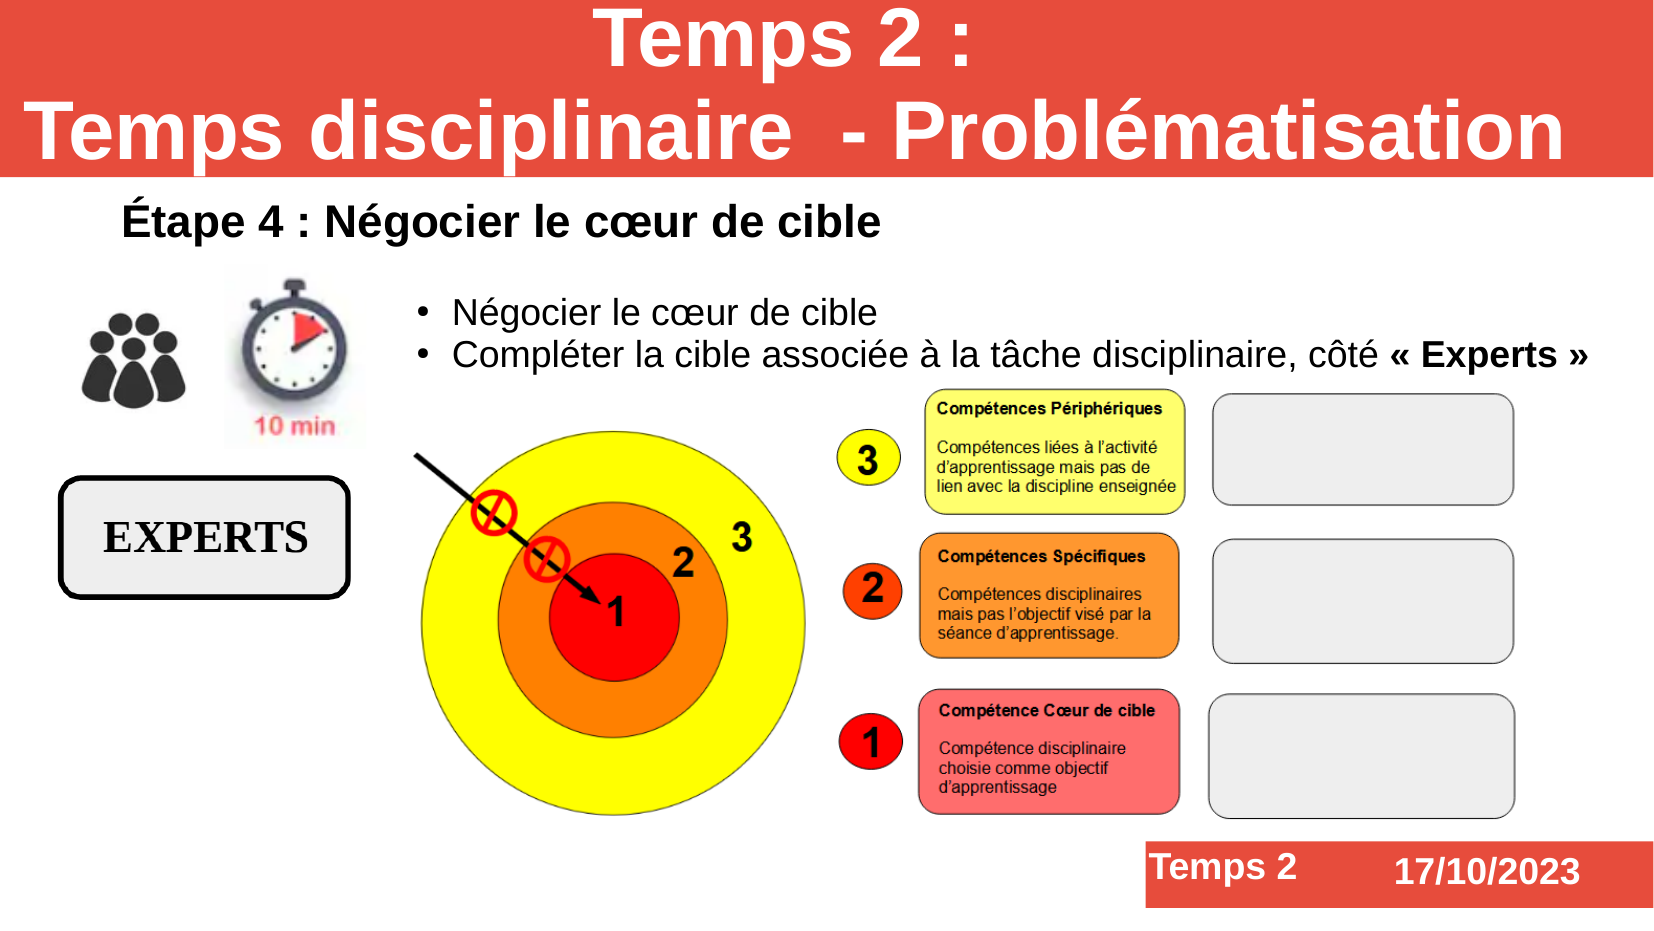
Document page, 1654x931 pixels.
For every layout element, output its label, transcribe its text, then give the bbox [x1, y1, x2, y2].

title Temps 2 : Temps disciplinaire - Problématisation [23, 66, 1642, 178]
picture [47, 468, 367, 615]
text_box Négocier le cœur de cible Compléter la cible associée à la tâche disciplinaire, côté « Experts » [401, 284, 1607, 426]
picture [389, 377, 1527, 839]
picture [224, 264, 367, 449]
picture [70, 307, 196, 414]
text_box Étape 4 : Négocier le cœur de cible [106, 188, 1441, 256]
text_box Temps 2 [1133, 839, 1335, 931]
